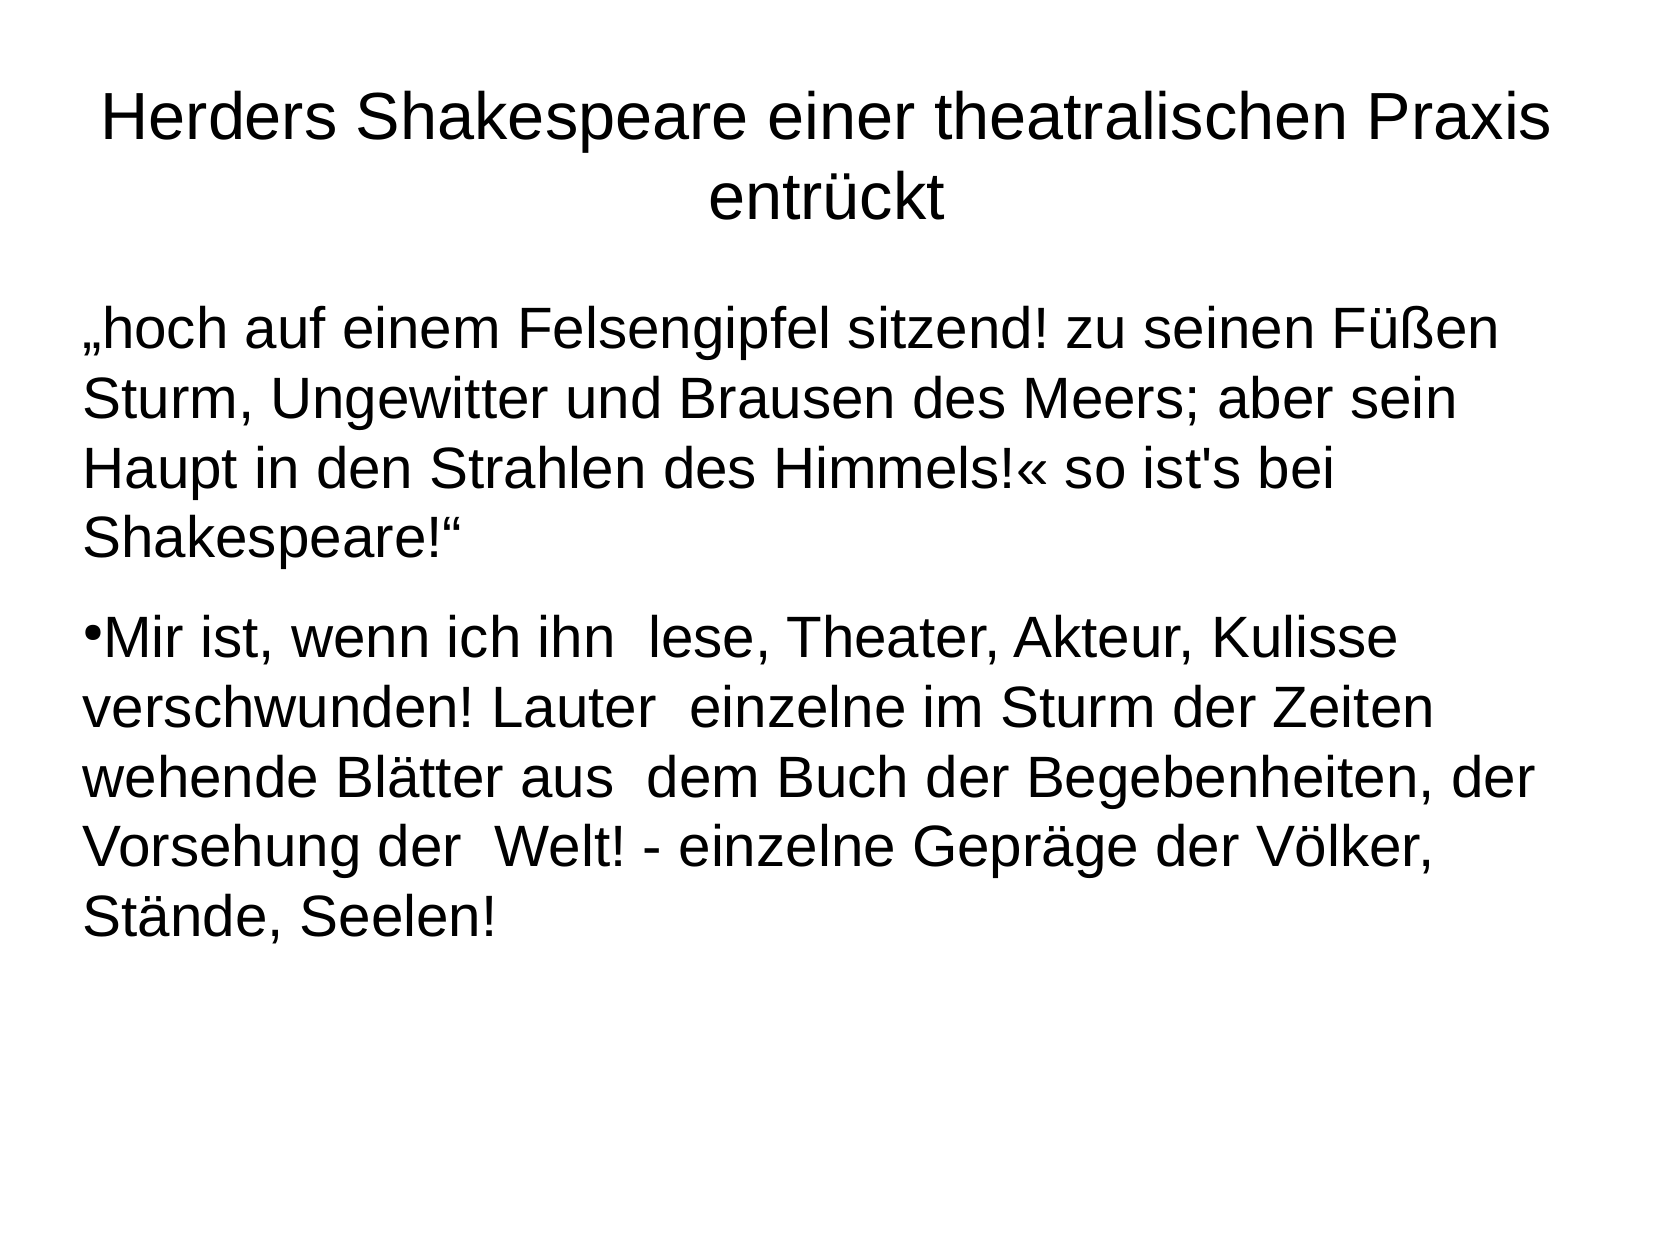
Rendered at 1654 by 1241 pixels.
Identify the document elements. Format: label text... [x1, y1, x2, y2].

list „hoch auf einem Felsengipfel sitzend! zu seinen Füßen Sturm, Ungewitter und Brausen des Meers; aber sein Haupt in den Strahlen des Himmels!« so ist's bei Shakespeare!“ Mir ist, wenn ich ihn lese, Theater, Akteur, Kulisse verschwunden! Lauter einzelne im Sturm der Zeiten wehende Blätter aus dem Buch der Begebenheiten, der Vorsehung der Welt! - einzelne Gepräge der Völker, Stände, Seelen! [82, 290, 1571, 1010]
title Herders Shakespeare einer theatralischen Praxis entrückt [82, 49, 1571, 257]
